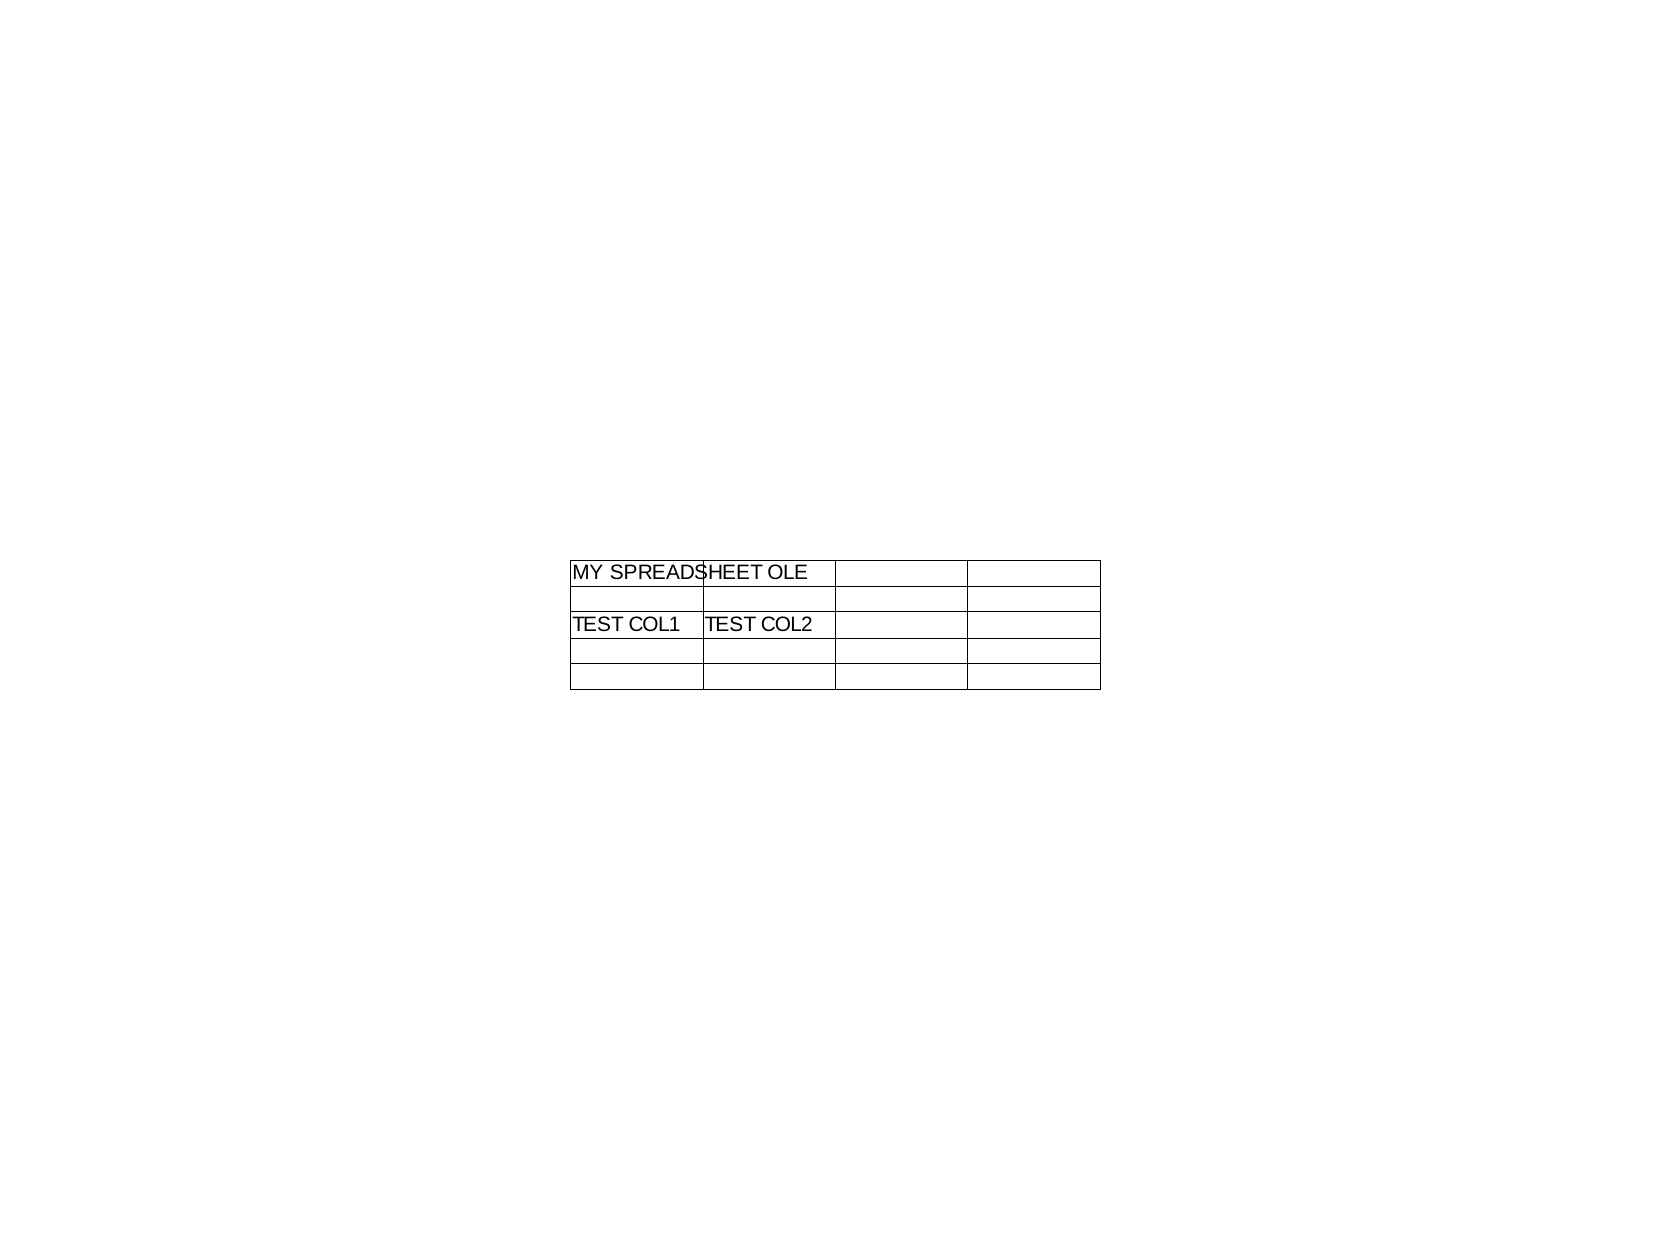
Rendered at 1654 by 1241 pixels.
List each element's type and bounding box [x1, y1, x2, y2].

chart [568, 558, 1102, 692]
